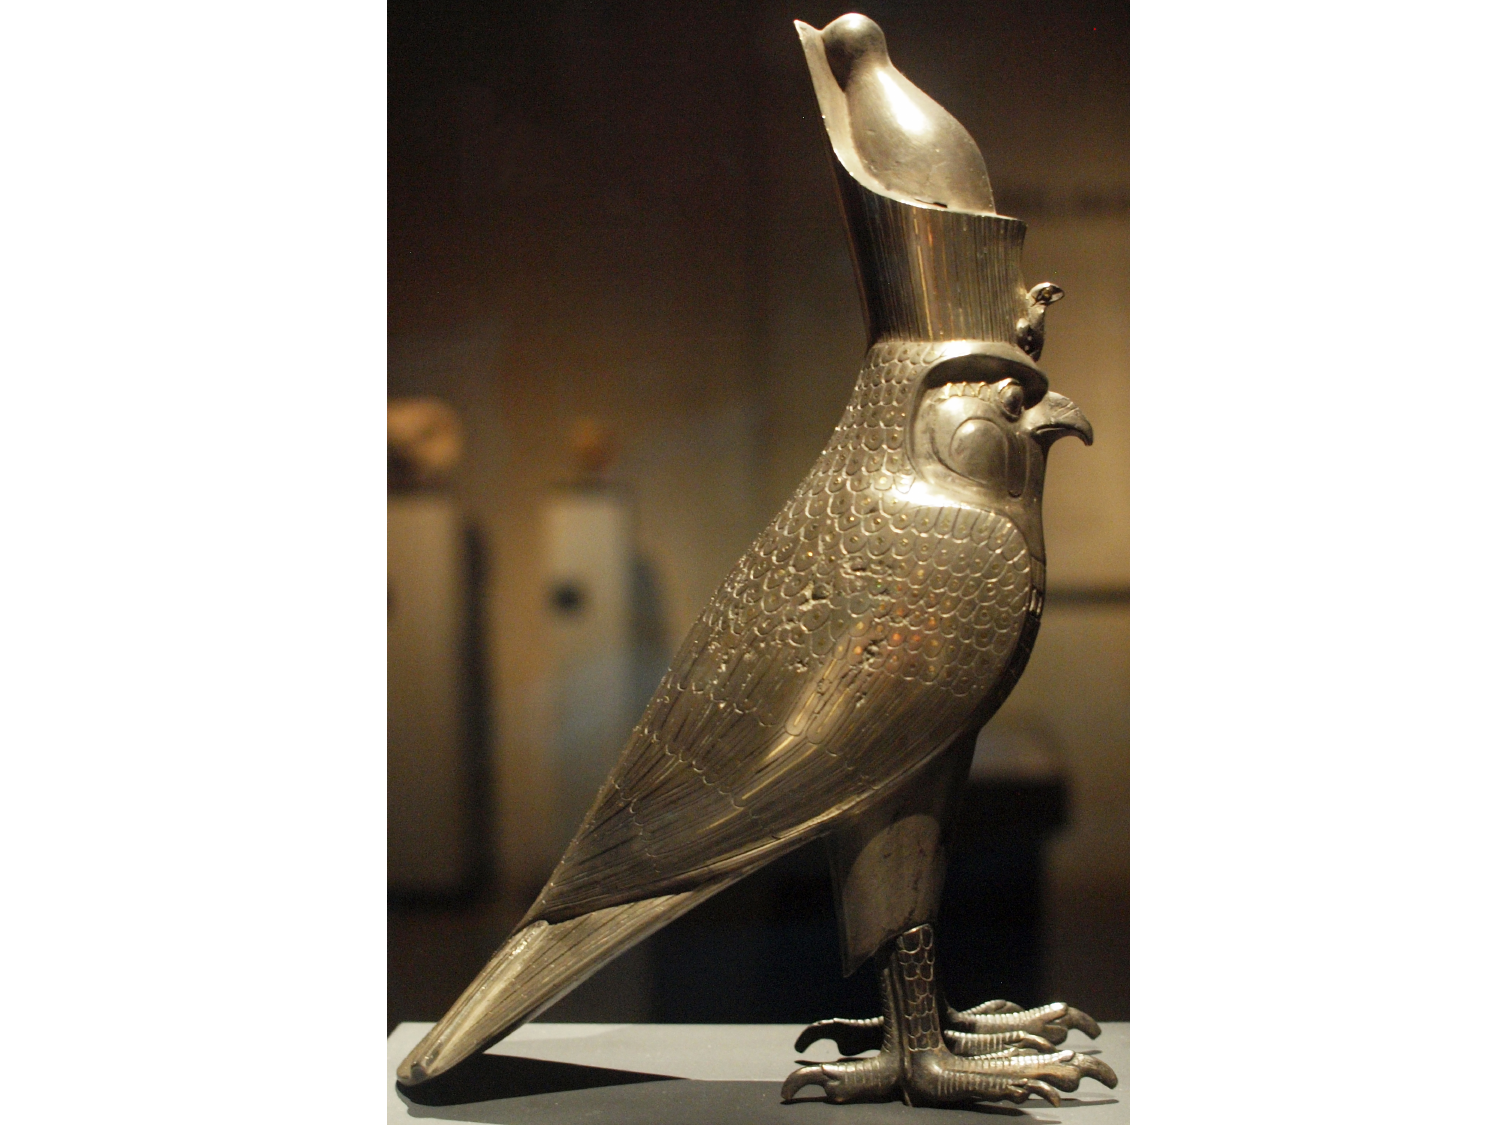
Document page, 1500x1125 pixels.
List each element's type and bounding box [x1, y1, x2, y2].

picture [387, 0, 1130, 1125]
